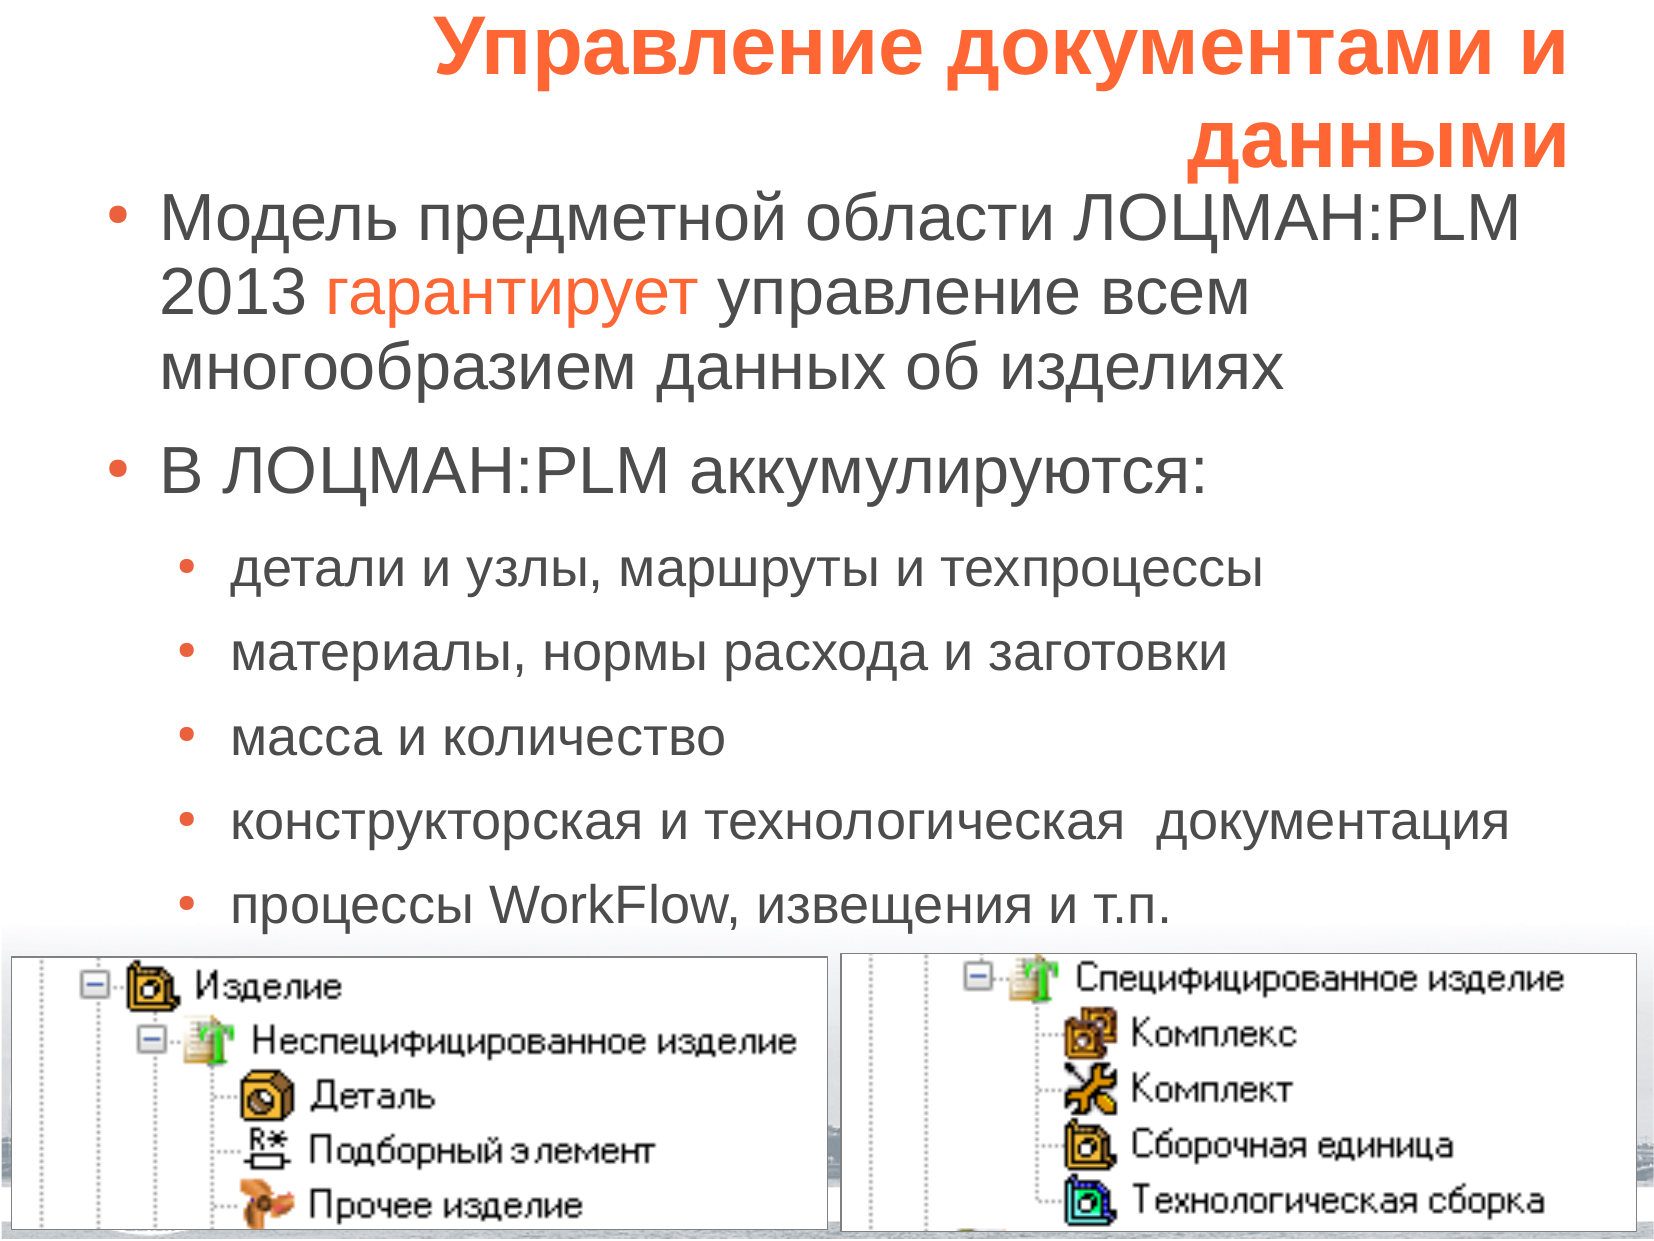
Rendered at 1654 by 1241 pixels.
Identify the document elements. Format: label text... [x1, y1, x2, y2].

picture [1, 0, 1654, 1239]
list Модель предметной области ЛОЦМАН:PLM 2013 гарантирует управление всем многообразием данных об изделиях В ЛОЦМАН:PLM аккумулируются: детали и узлы, маршруты и техпроцессы материалы, нормы расхода и заготовки масса и количество конструкторская и технологическая документация процессы WorkFlow, извещения и т.п. [88, 179, 1625, 1058]
title Управление документами и данными [82, 0, 1571, 186]
